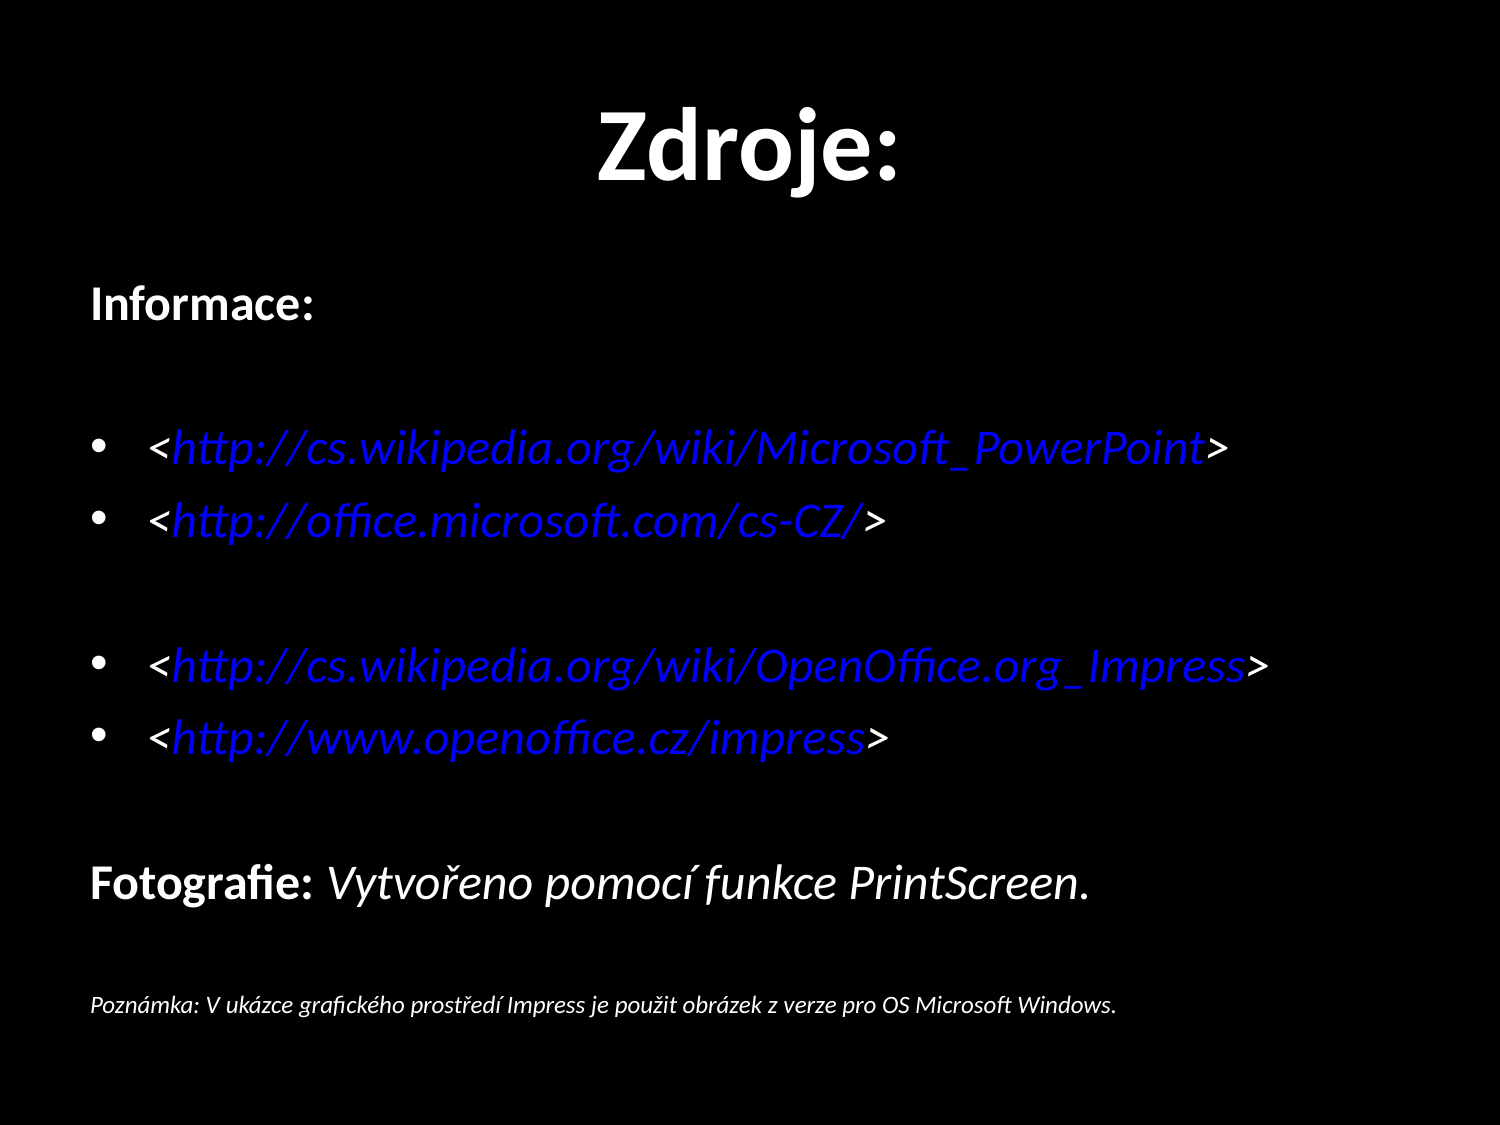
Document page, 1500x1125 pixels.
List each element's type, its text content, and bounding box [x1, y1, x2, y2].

list Informace: <http://cs.wikipedia.org/wiki/Microsoft_PowerPoint> <http://office.microsoft.com/cs-CZ/> <http://cs.wikipedia.org/wiki/OpenOffice.org_Impress> <http://www.openoffice.cz/impress> Fotografie: Vytvořeno pomocí funkce PrintScreen. Poznámka: V ukázce grafického prostředí Impress je použit obrázek z verze pro OS Microsoft Windows. [75, 262, 1500, 1125]
title Zdroje: [75, 45, 1426, 233]
